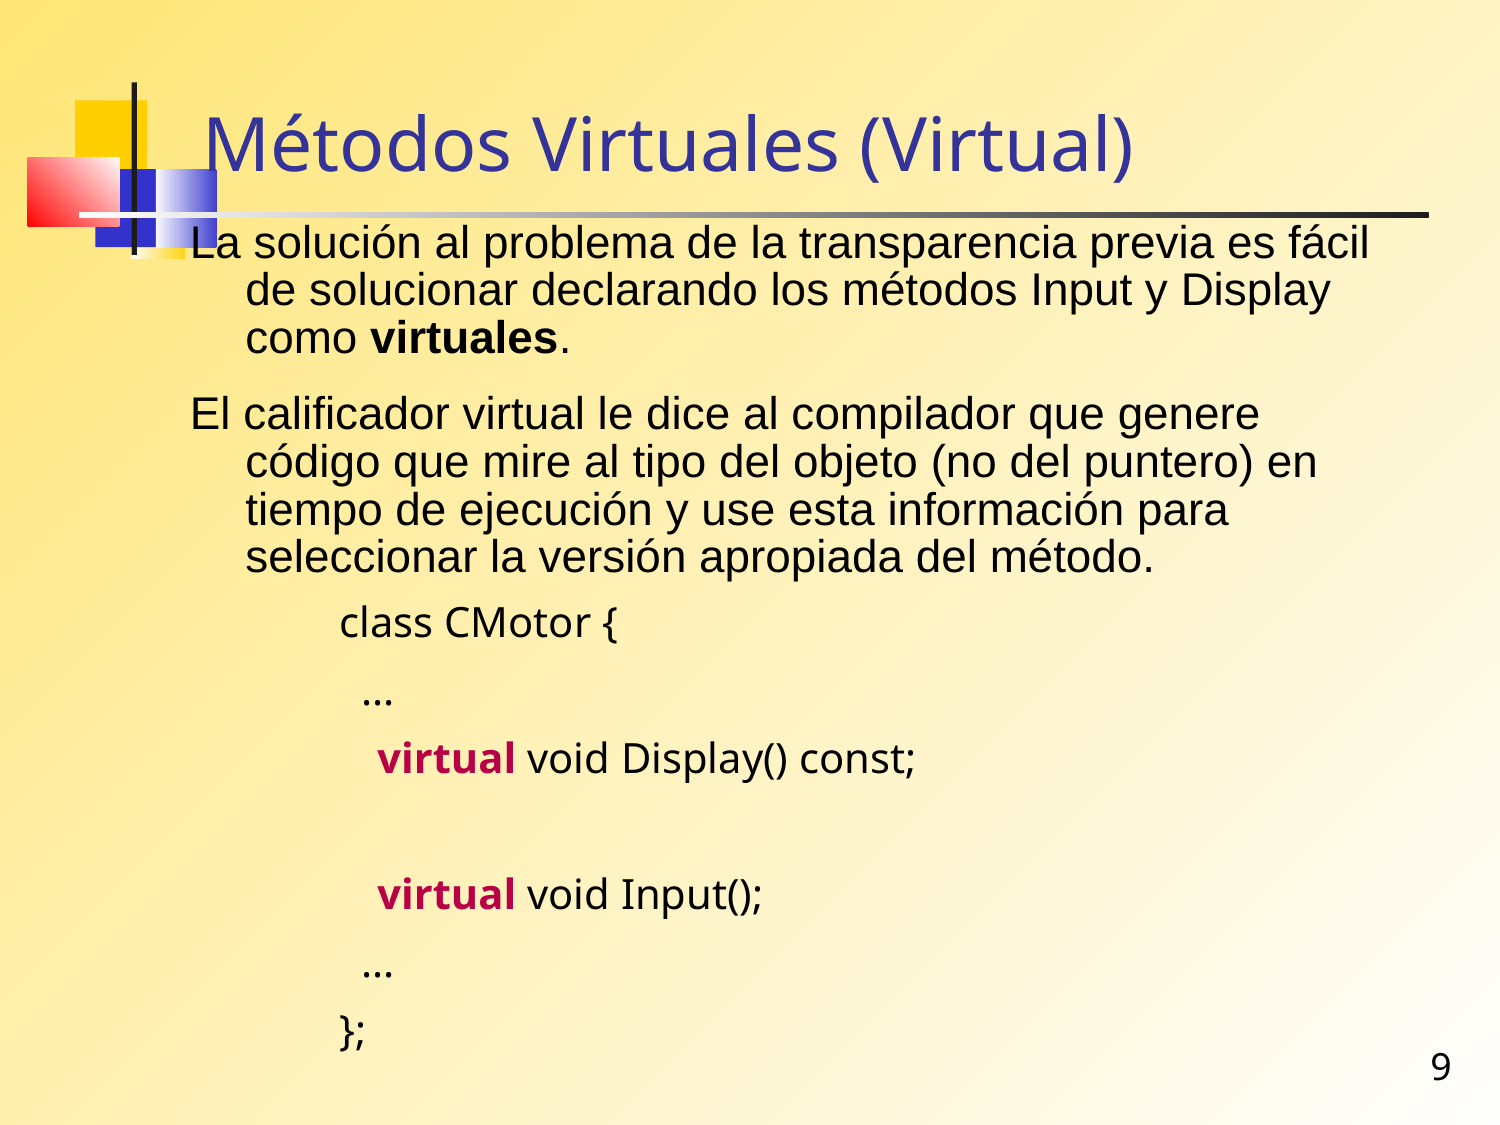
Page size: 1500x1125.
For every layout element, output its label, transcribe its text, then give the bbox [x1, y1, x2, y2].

title Métodos Virtuales (Virtual)‏ [187, 37, 1466, 201]
list La solución al problema de la transparencia previa es fácil de solucionar declarando los métodos Input y Display como virtuales. El calificador virtual le dice al compilador que genere código que mire al tipo del objeto (no del puntero) en tiempo de ejecución y use esta información para seleccionar la versión apropiada del método. class CMotor { ... virtual void Display() const; virtual void Input(); ... }; [174, 212, 1401, 1064]
